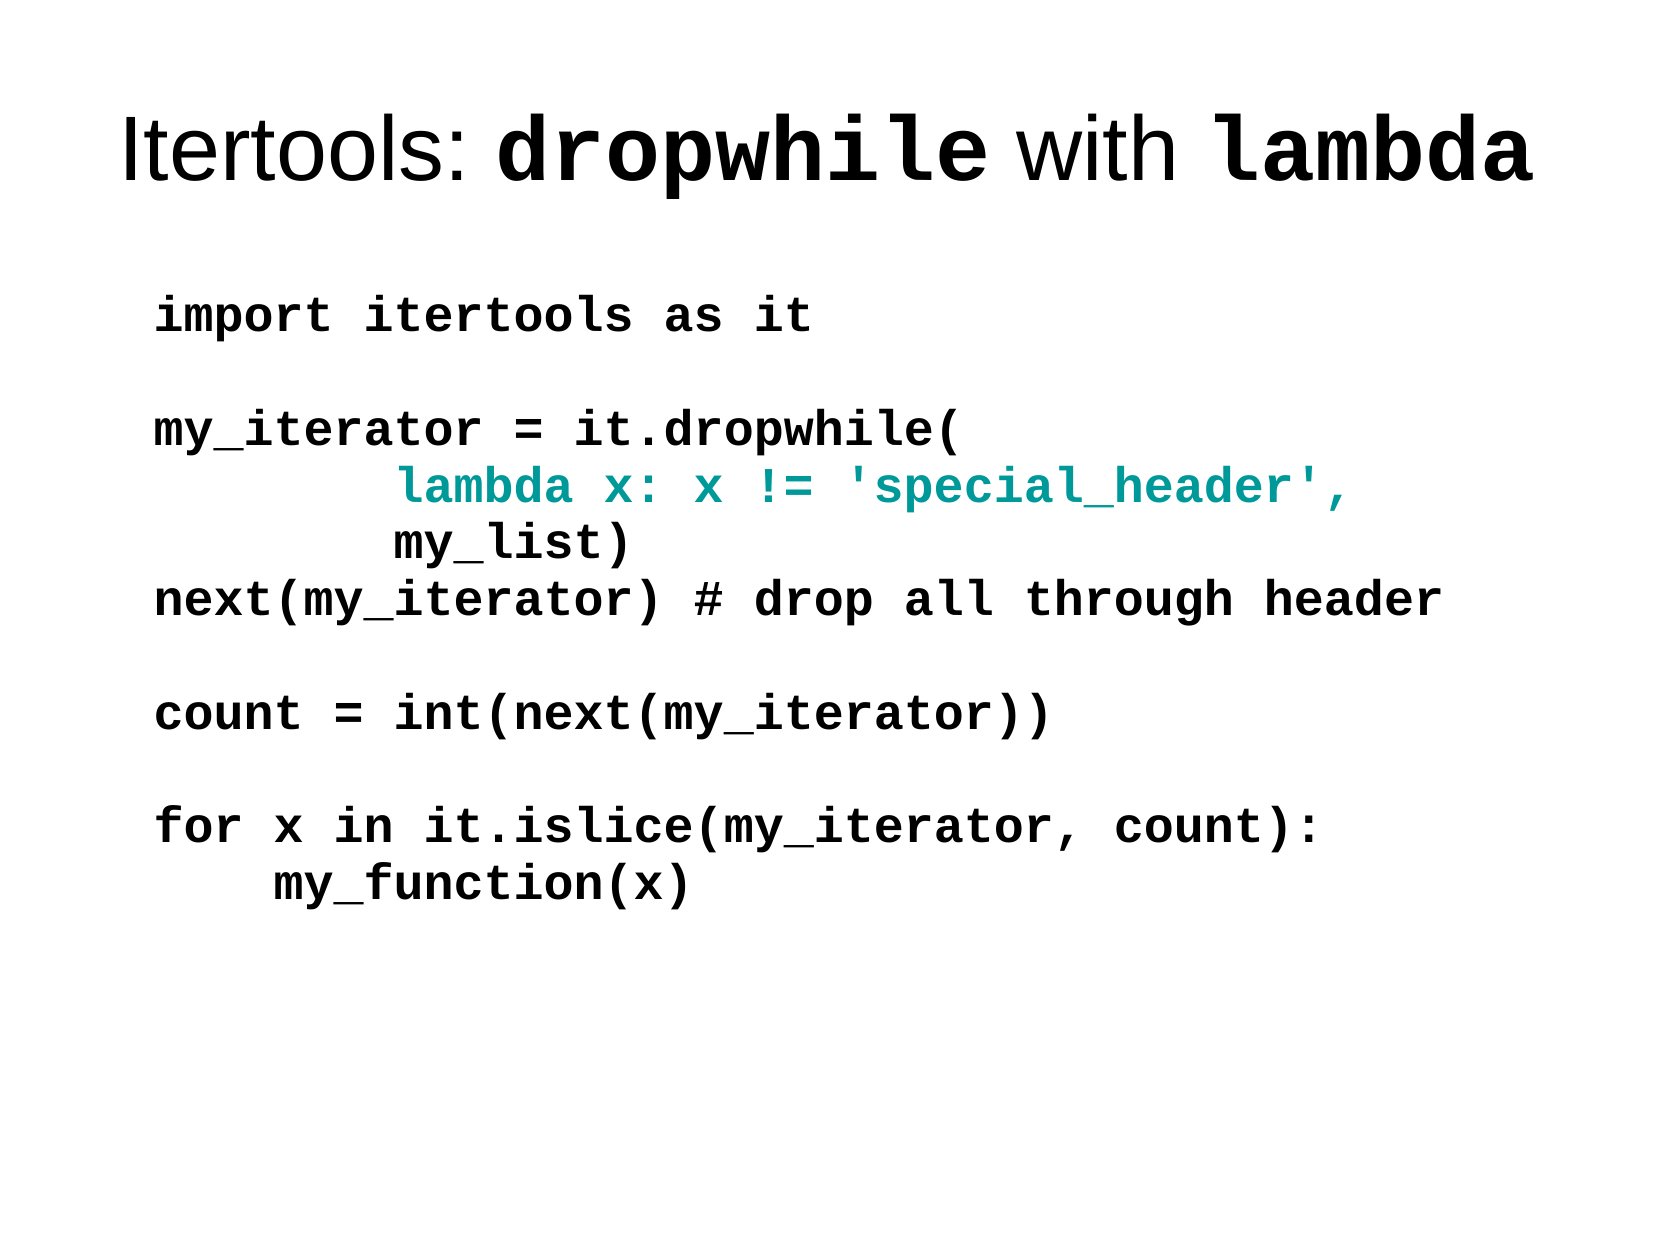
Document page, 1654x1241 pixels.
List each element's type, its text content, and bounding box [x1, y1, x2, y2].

title Itertools: dropwhile with lambda [82, 49, 1571, 257]
list import itertools as it my_iterator = it.dropwhile( lambda x: x != 'special_header', my_list) next(my_iterator) # drop all through header count = int(next(my_iterator)) for x in it.islice(my_iterator, count): my_function(x) [82, 290, 1571, 1010]
